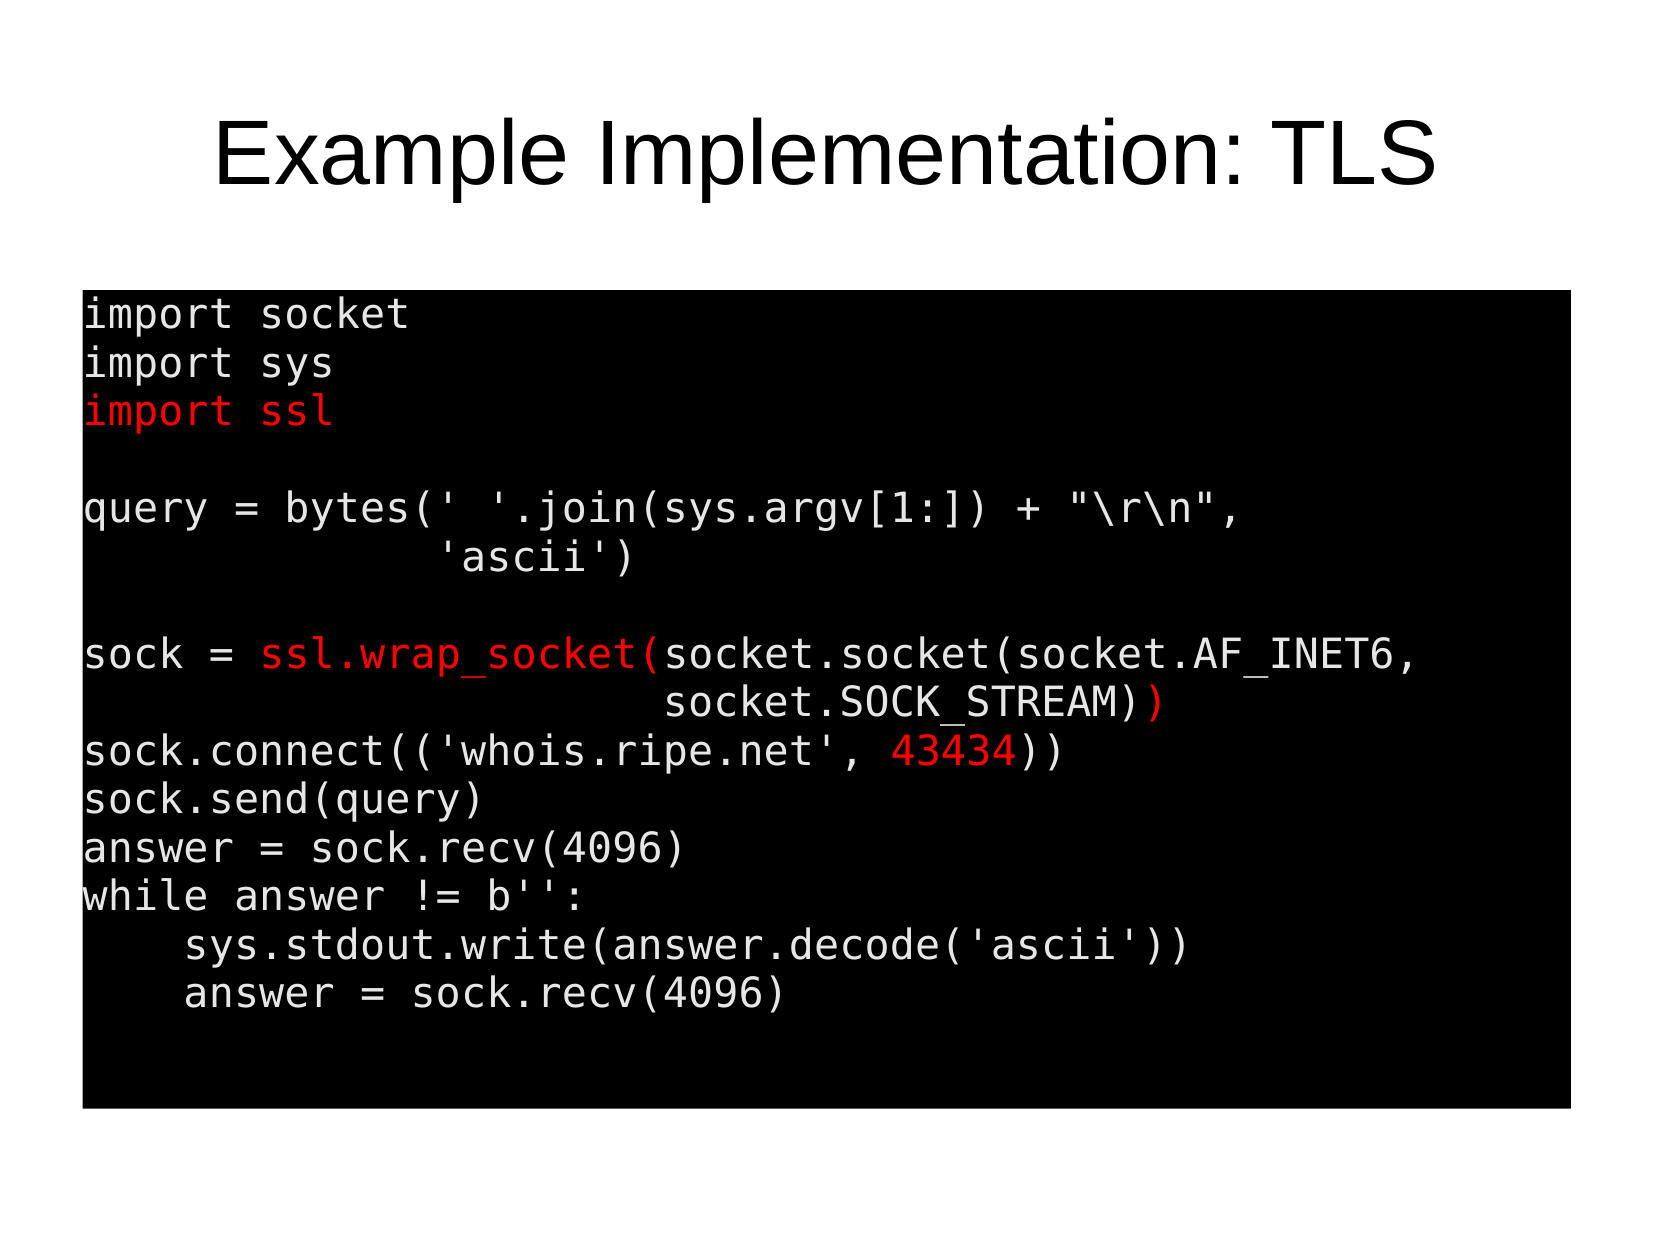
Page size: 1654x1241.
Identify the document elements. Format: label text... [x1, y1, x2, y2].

title Example Implementation: TLS [82, 49, 1571, 257]
list import socket import sys import ssl query = bytes(' '.join(sys.argv[1:]) + "\r\n", 'ascii') sock = ssl.wrap_socket(socket.socket(socket.AF_INET6, socket.SOCK_STREAM)) sock.connect(('whois.ripe.net', 43434)) sock.send(query) answer = sock.recv(4096) while answer != b'': sys.stdout.write(answer.decode('ascii')) answer = sock.recv(4096) [82, 290, 1571, 1109]
